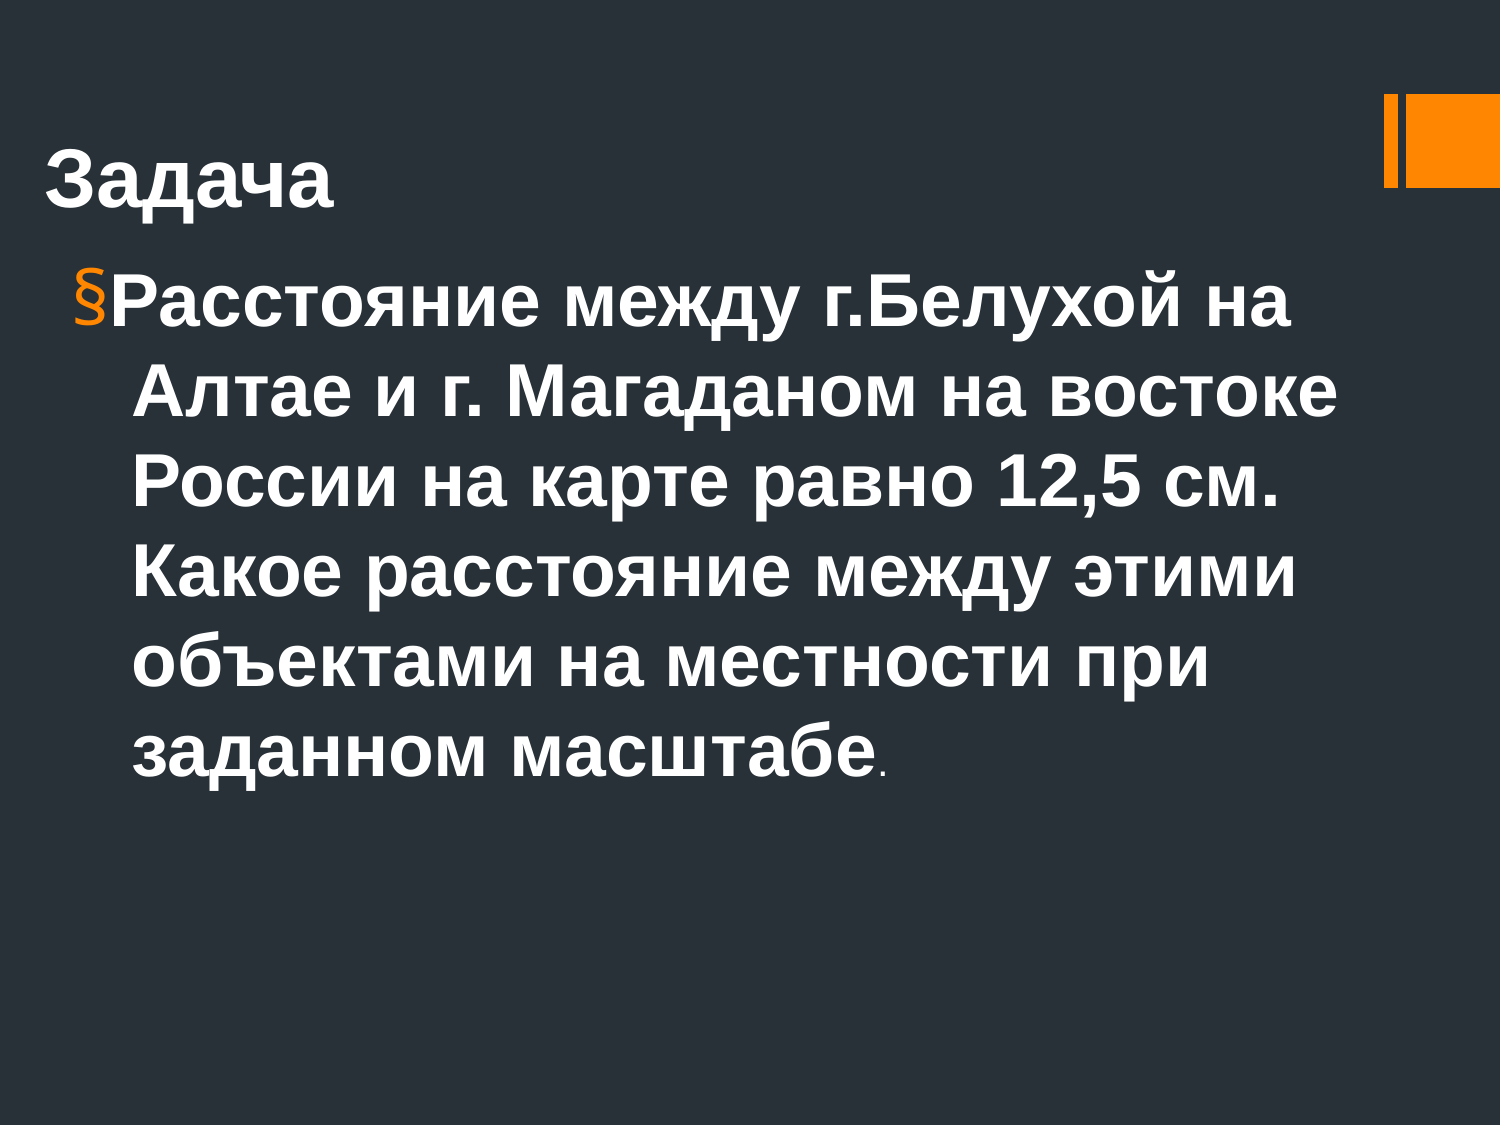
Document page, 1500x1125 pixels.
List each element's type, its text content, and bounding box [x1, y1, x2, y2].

list Расстояние между г.Белухой на Алтае и г. Магаданом на востоке России на карте равно 12,5 см. Какое расстояние между этими объектами на местности при заданном масштабе. [41, 243, 1436, 1059]
title Задача [29, 42, 1230, 233]
